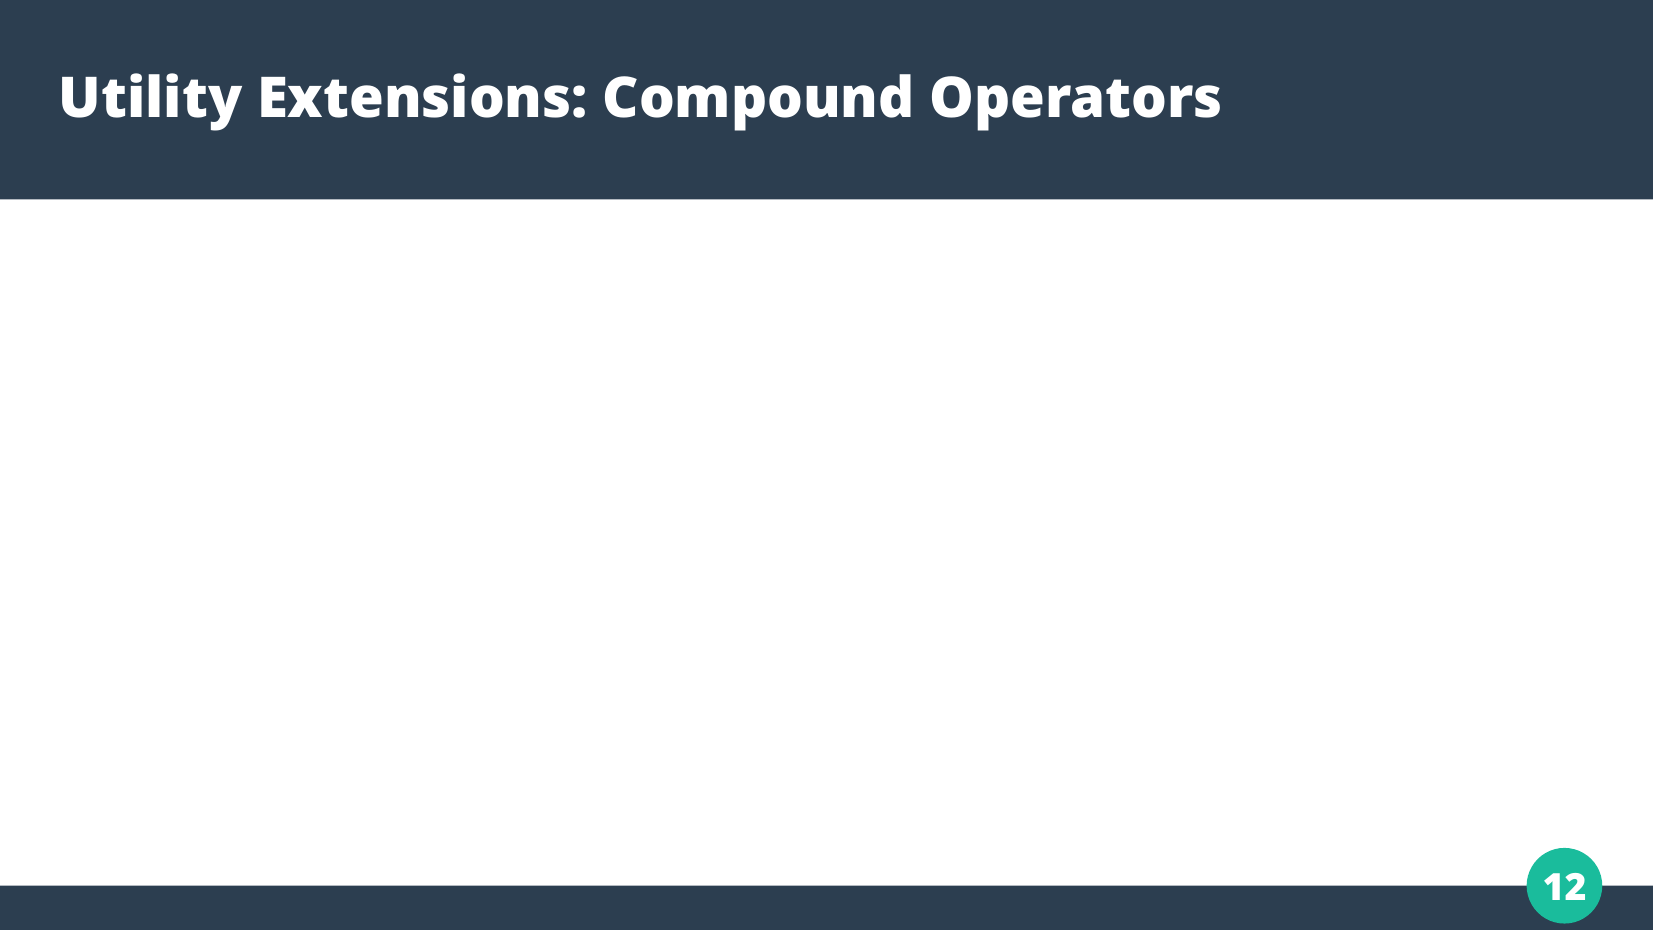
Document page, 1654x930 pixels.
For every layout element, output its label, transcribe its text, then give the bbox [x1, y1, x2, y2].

title Utility Extensions: Compound Operators [58, 36, 1594, 156]
